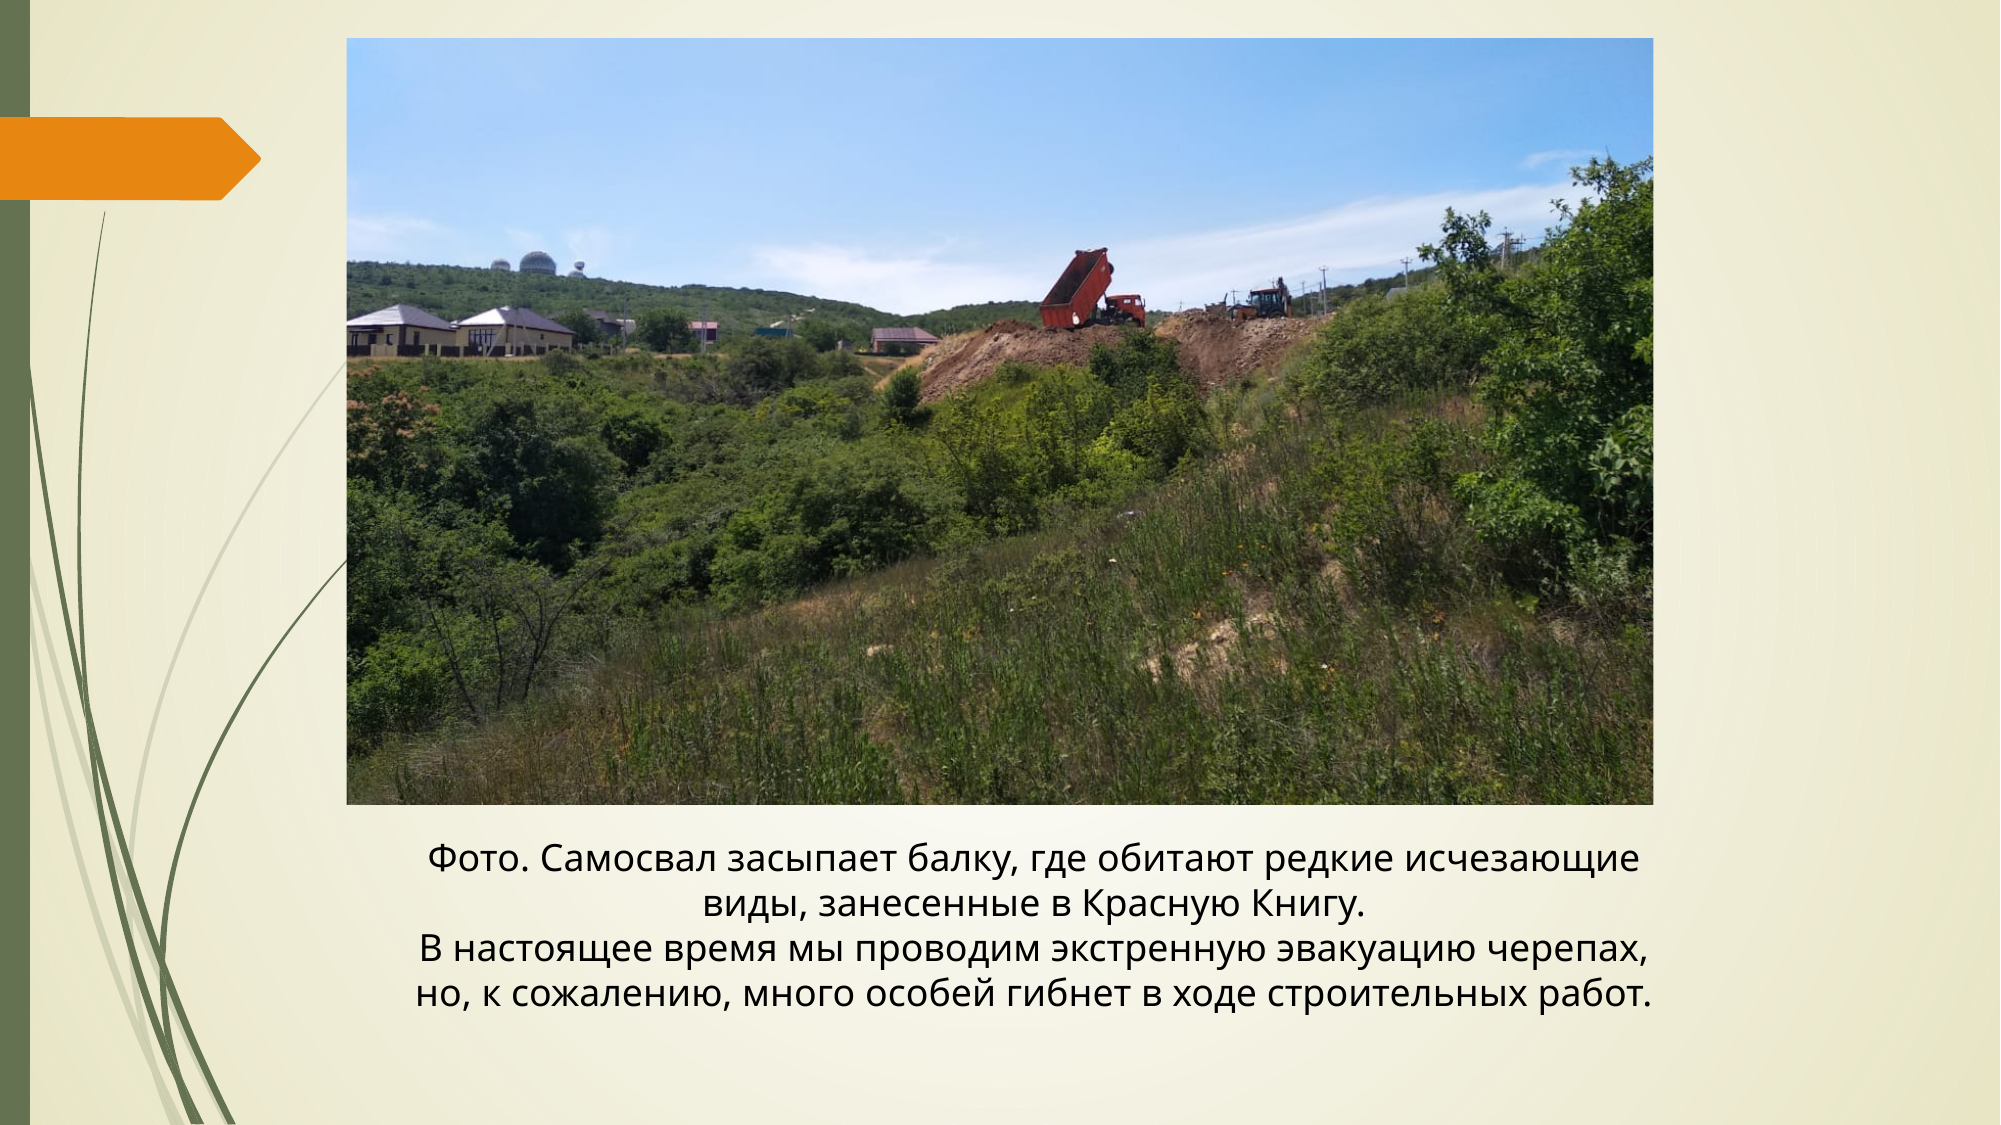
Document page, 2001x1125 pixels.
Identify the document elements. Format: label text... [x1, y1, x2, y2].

text_box Фото. Самосвал засыпает балку, где обитают редкие исчезающие виды, занесенные в Красную Книгу. В настоящее время мы проводим экстренную эвакуацию черепах, но, к сожалению, много особей гибнет в ходе строительных работ. [380, 826, 1688, 1069]
picture [346, 38, 1654, 805]
